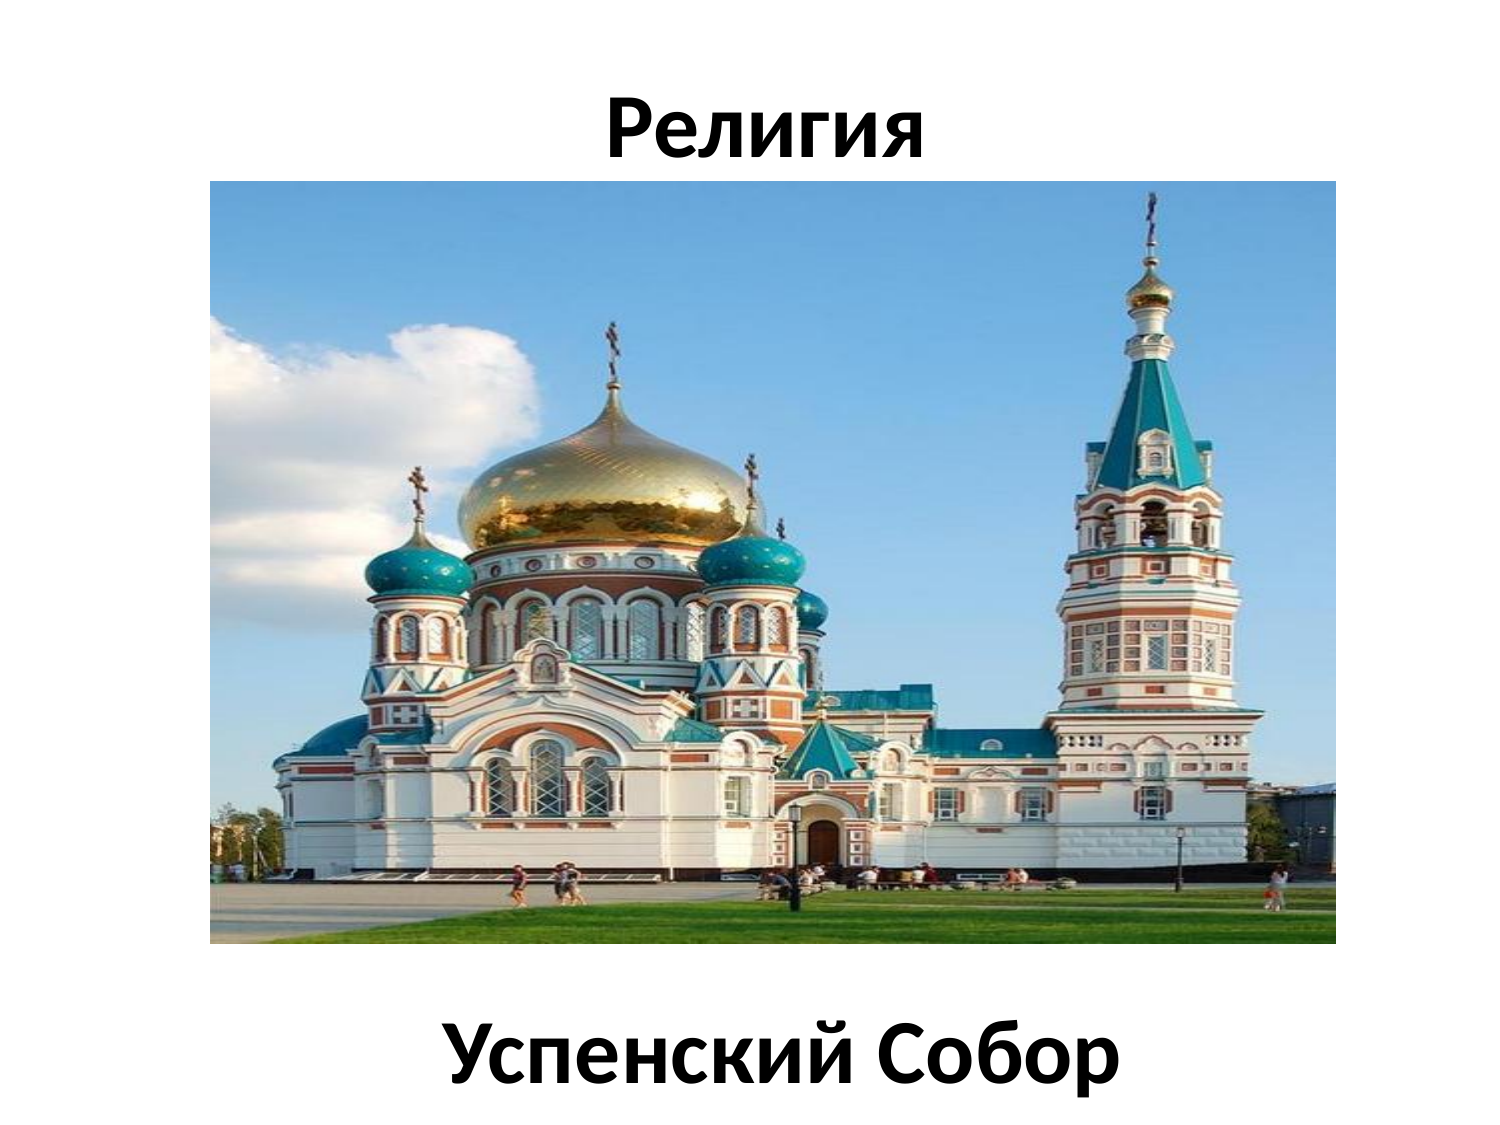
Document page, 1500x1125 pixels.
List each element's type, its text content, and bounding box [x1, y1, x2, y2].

subtitle Успенский Собор [257, 984, 1308, 1067]
picture [210, 181, 1336, 944]
title Религия [128, 58, 1404, 176]
